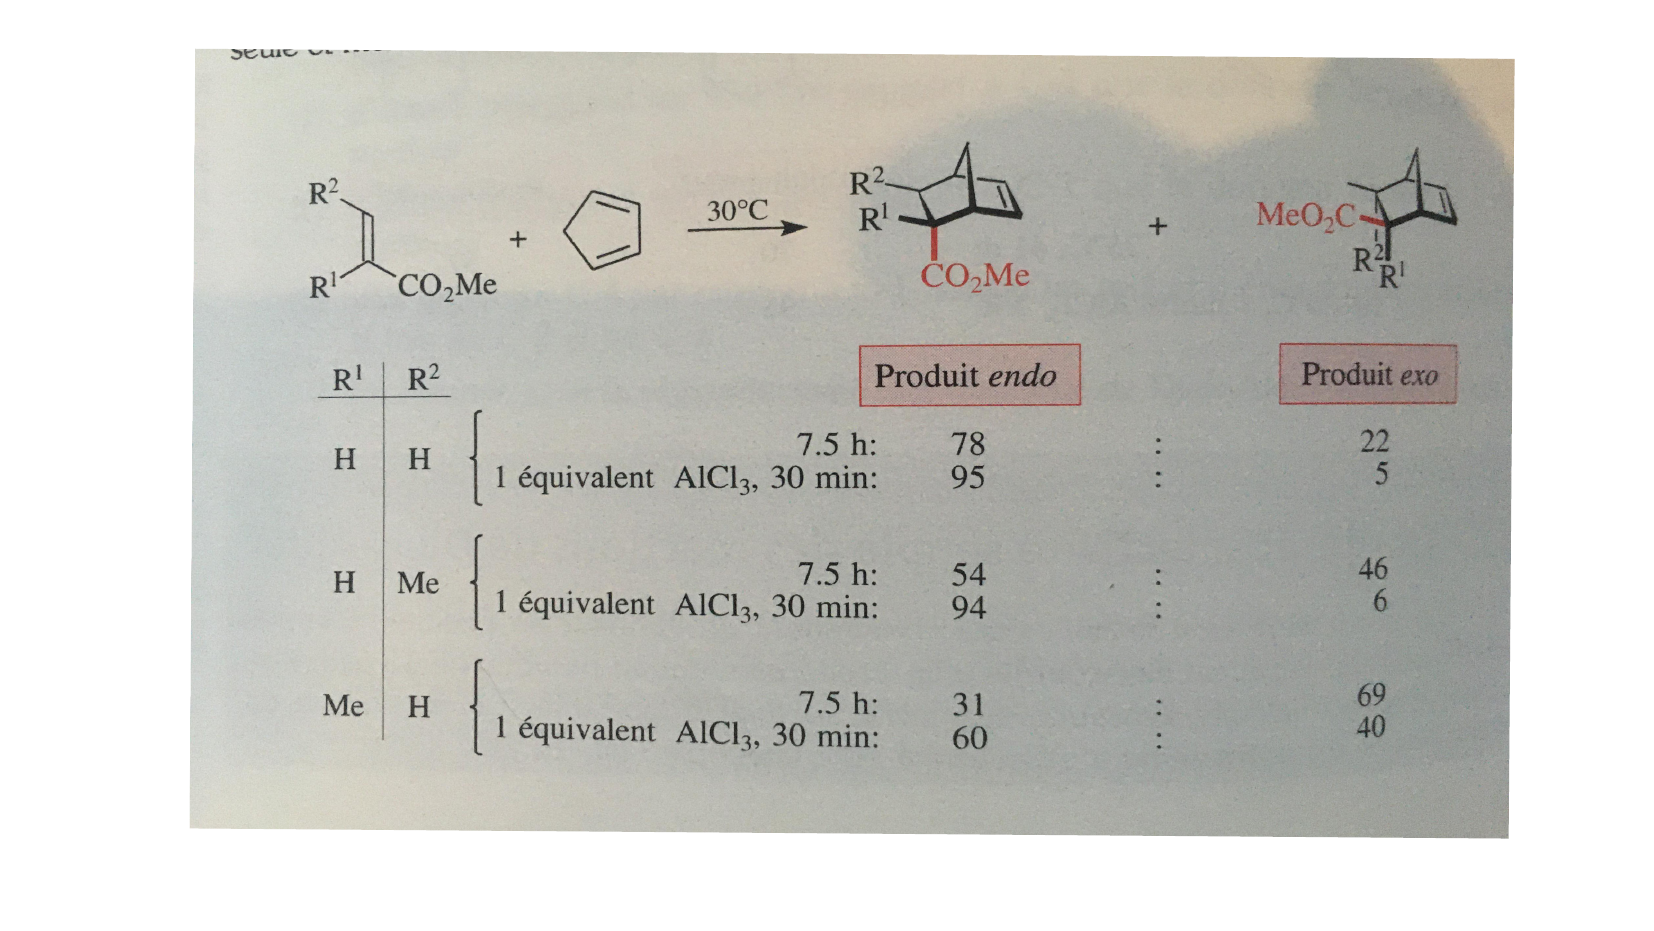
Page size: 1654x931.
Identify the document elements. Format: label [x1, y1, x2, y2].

picture [188, 48, 1515, 839]
